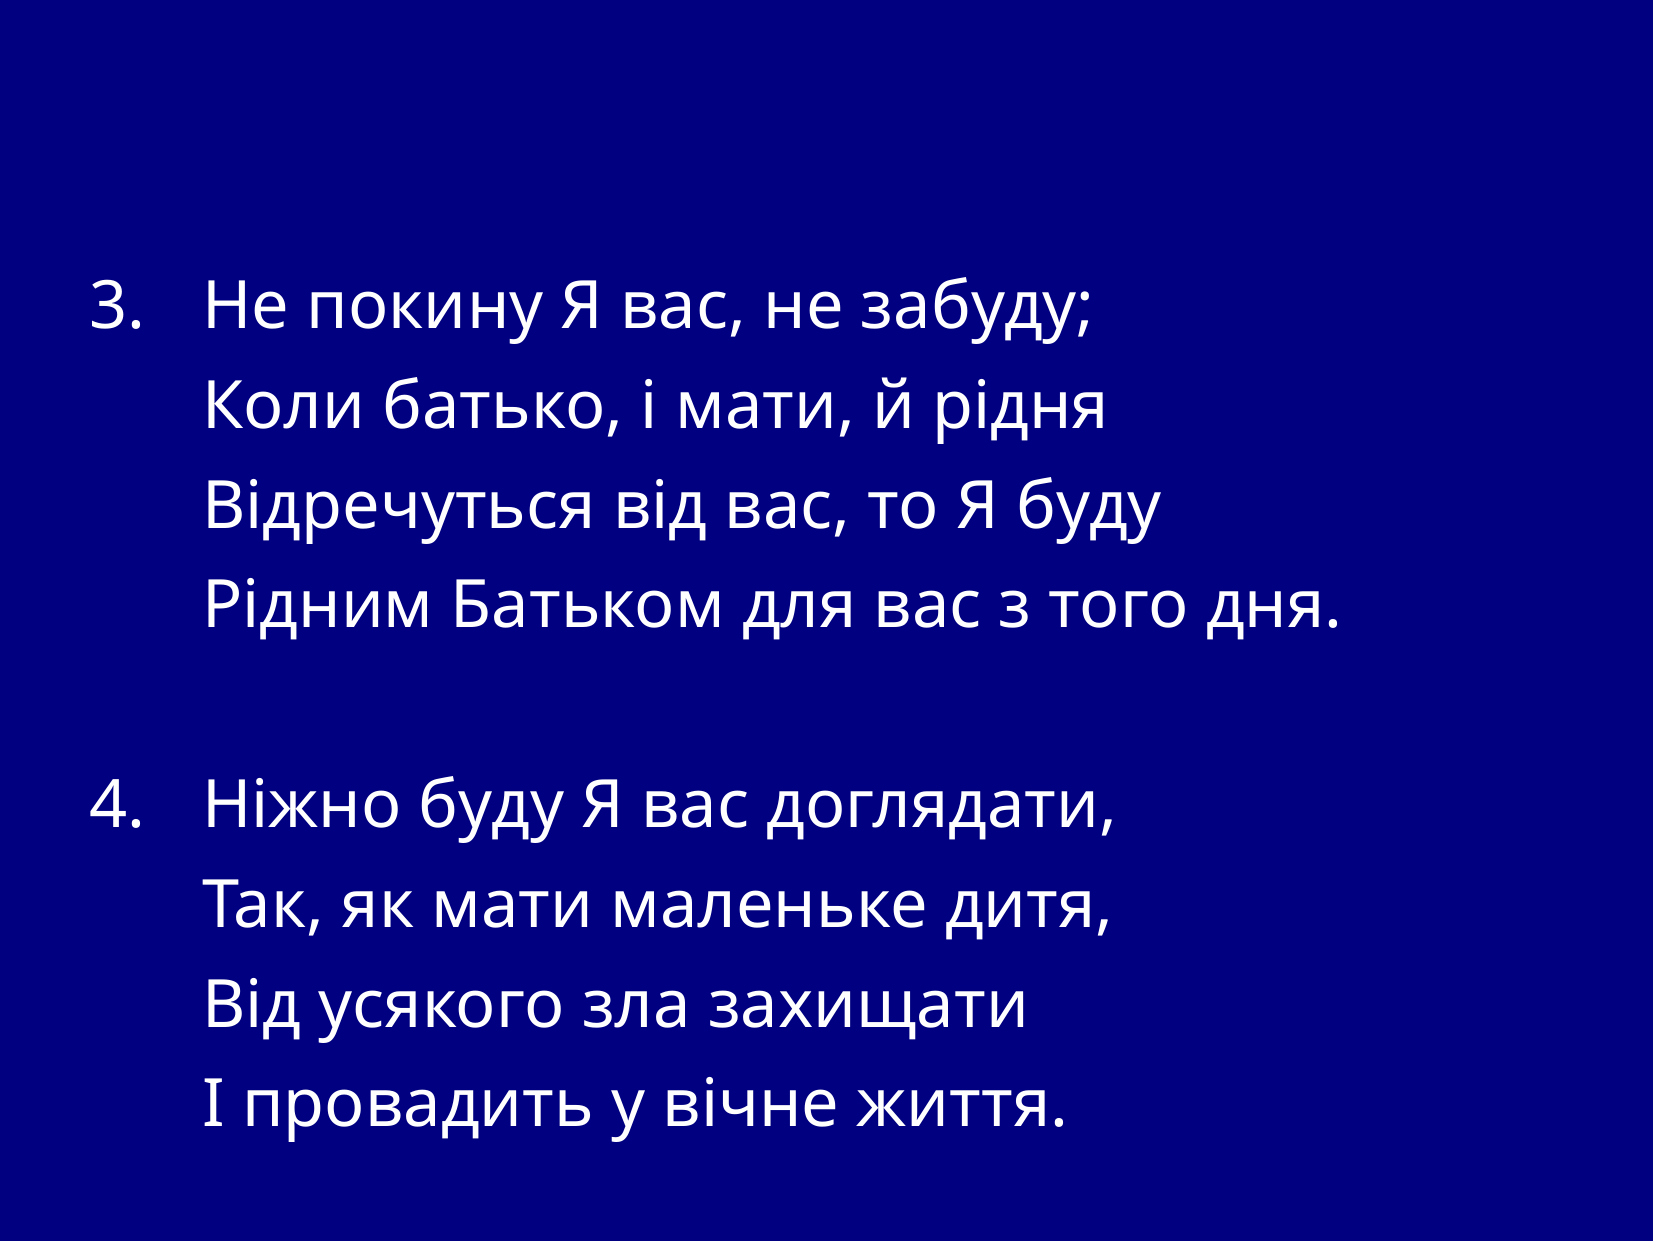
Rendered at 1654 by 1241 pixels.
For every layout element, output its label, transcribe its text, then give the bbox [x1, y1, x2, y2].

text_box 3. Не покину Я вас, не забуду; Коли батько, і мати, й рідня Відречуться від вас, то Я буду Рідним Батьком для вас з того дня. 4. Ніжно буду Я вас доглядати, Так, як мати маленьке дитя, Від усякого зла захищати І провадить у вічне життя. [75, 150, 1576, 1163]
